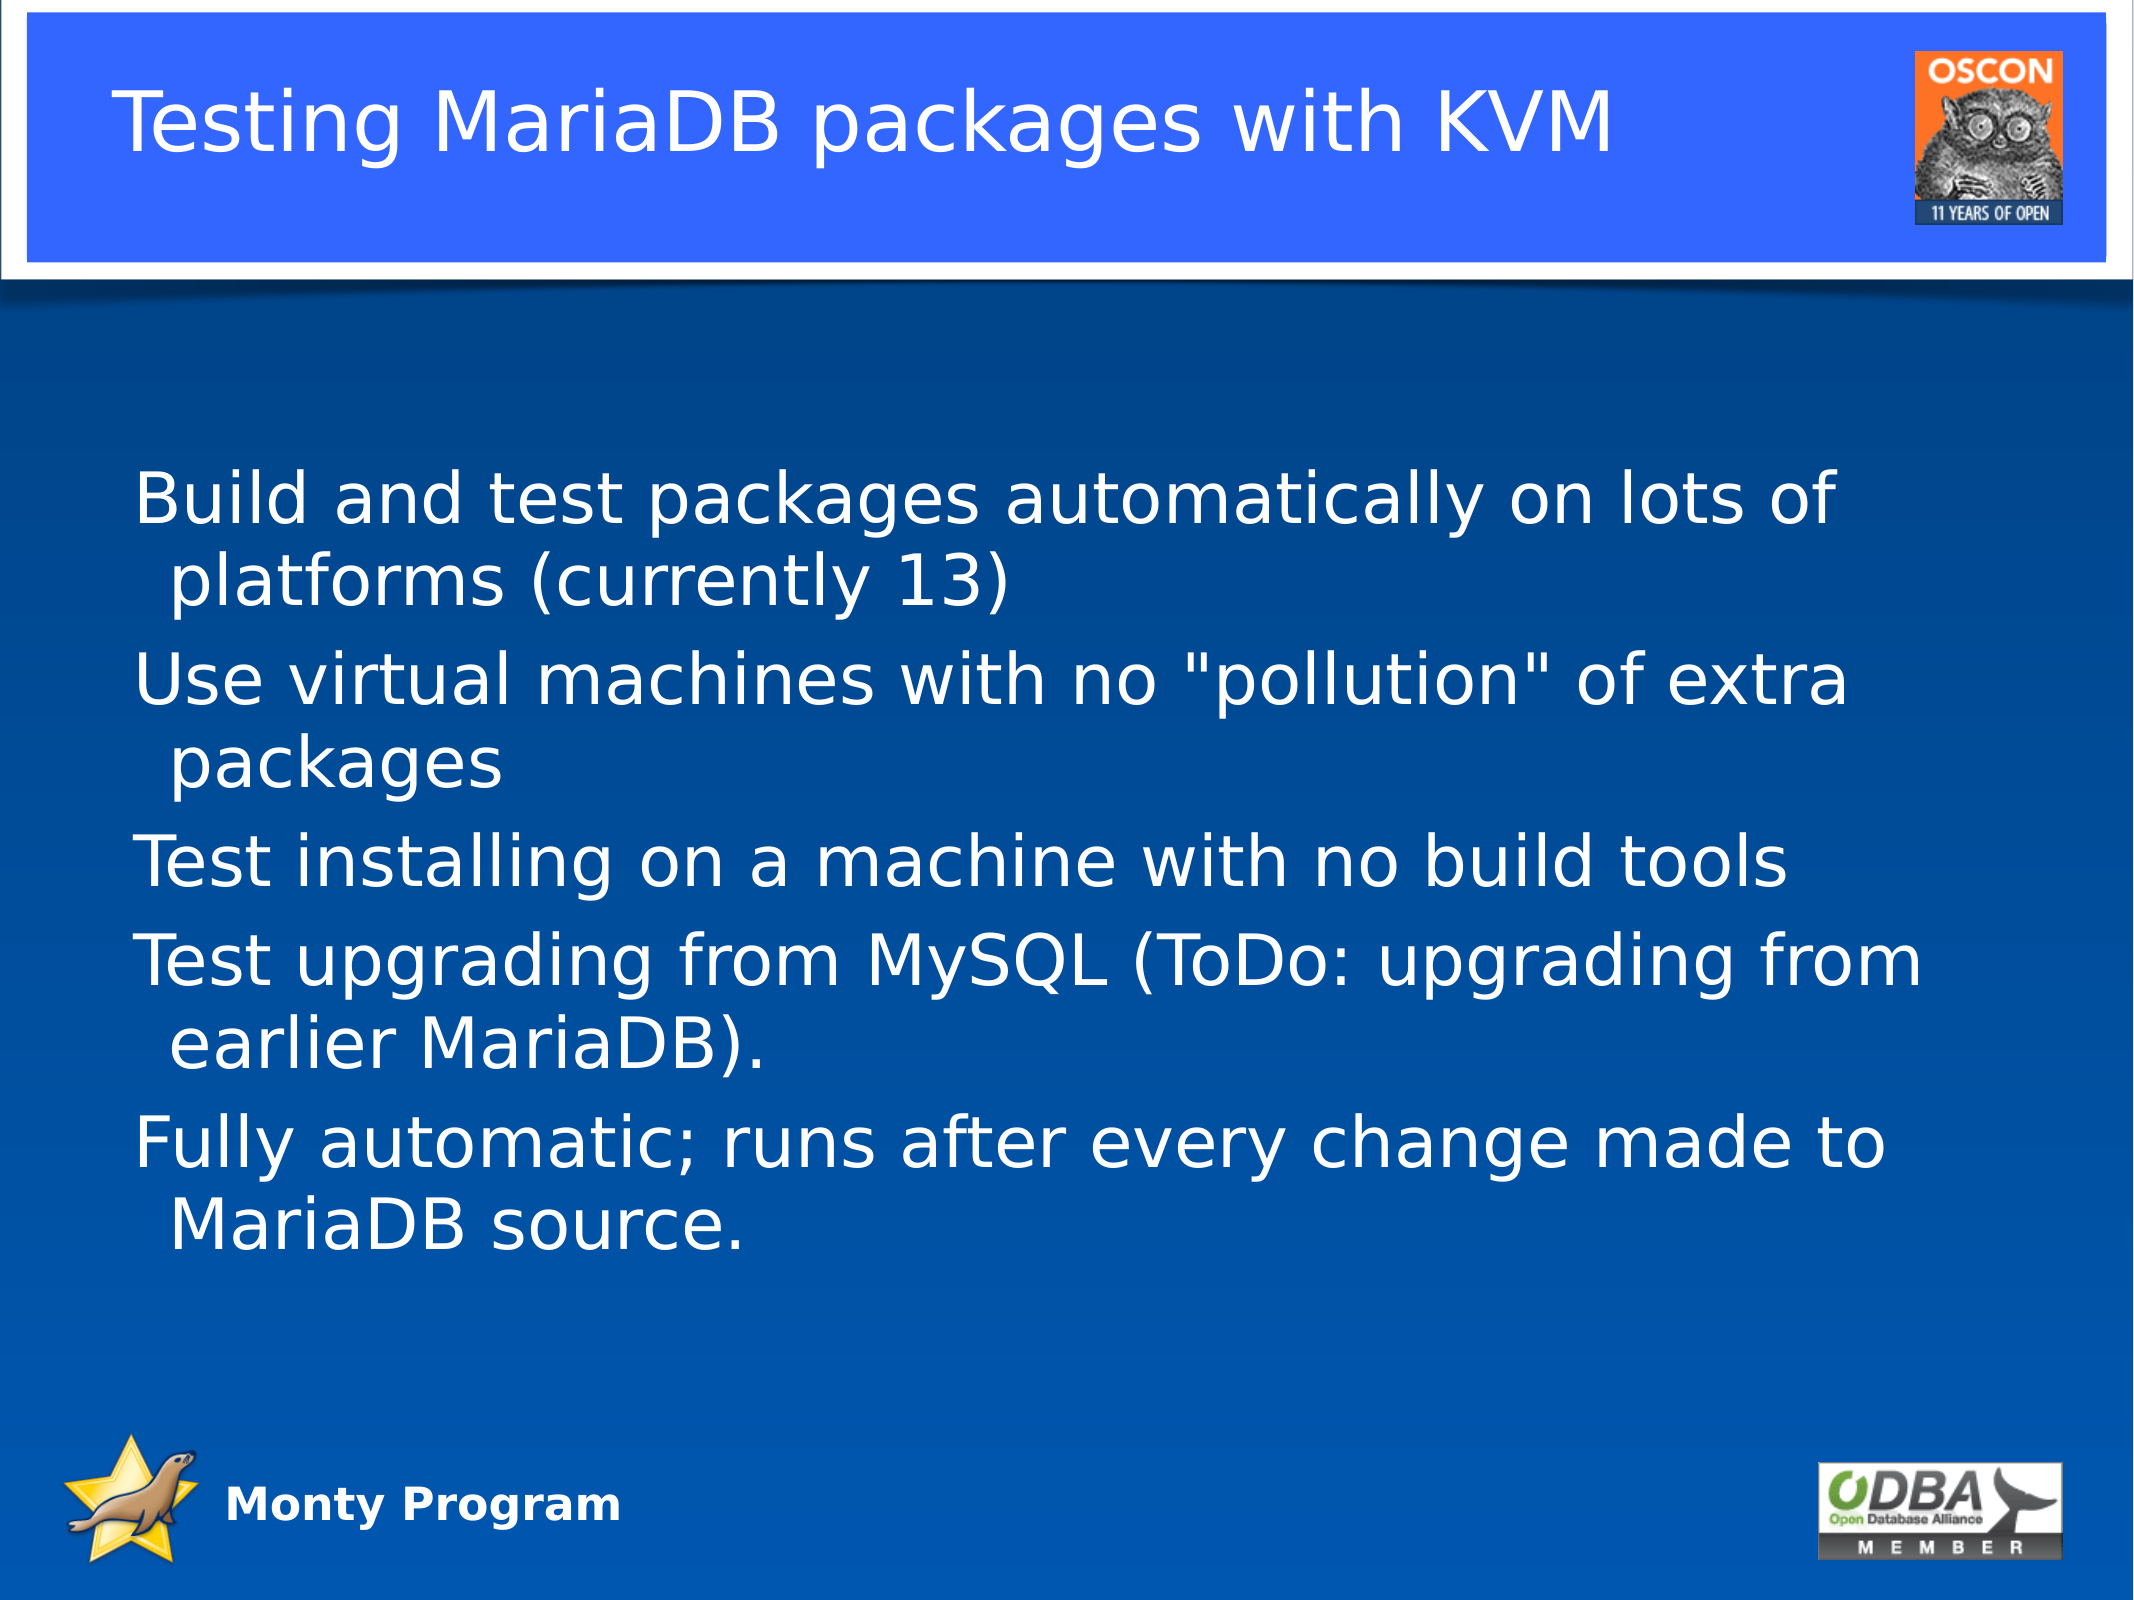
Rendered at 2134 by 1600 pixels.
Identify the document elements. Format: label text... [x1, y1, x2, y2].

picture [1818, 1462, 2063, 1560]
title Testing MariaDB packages with KVM [104, 36, 2067, 210]
list Build and test packages automatically on lots of platforms (currently 13) Use virtual machines with no "pollution" of extra packages Test installing on a machine with no build tools Test upgrading from MySQL (ToDo: upgrading from earlier MariaDB). Fully automatic; runs after every change made to MariaDB source. [89, 349, 2053, 1411]
picture [0, 0, 2134, 313]
picture [60, 1428, 203, 1571]
